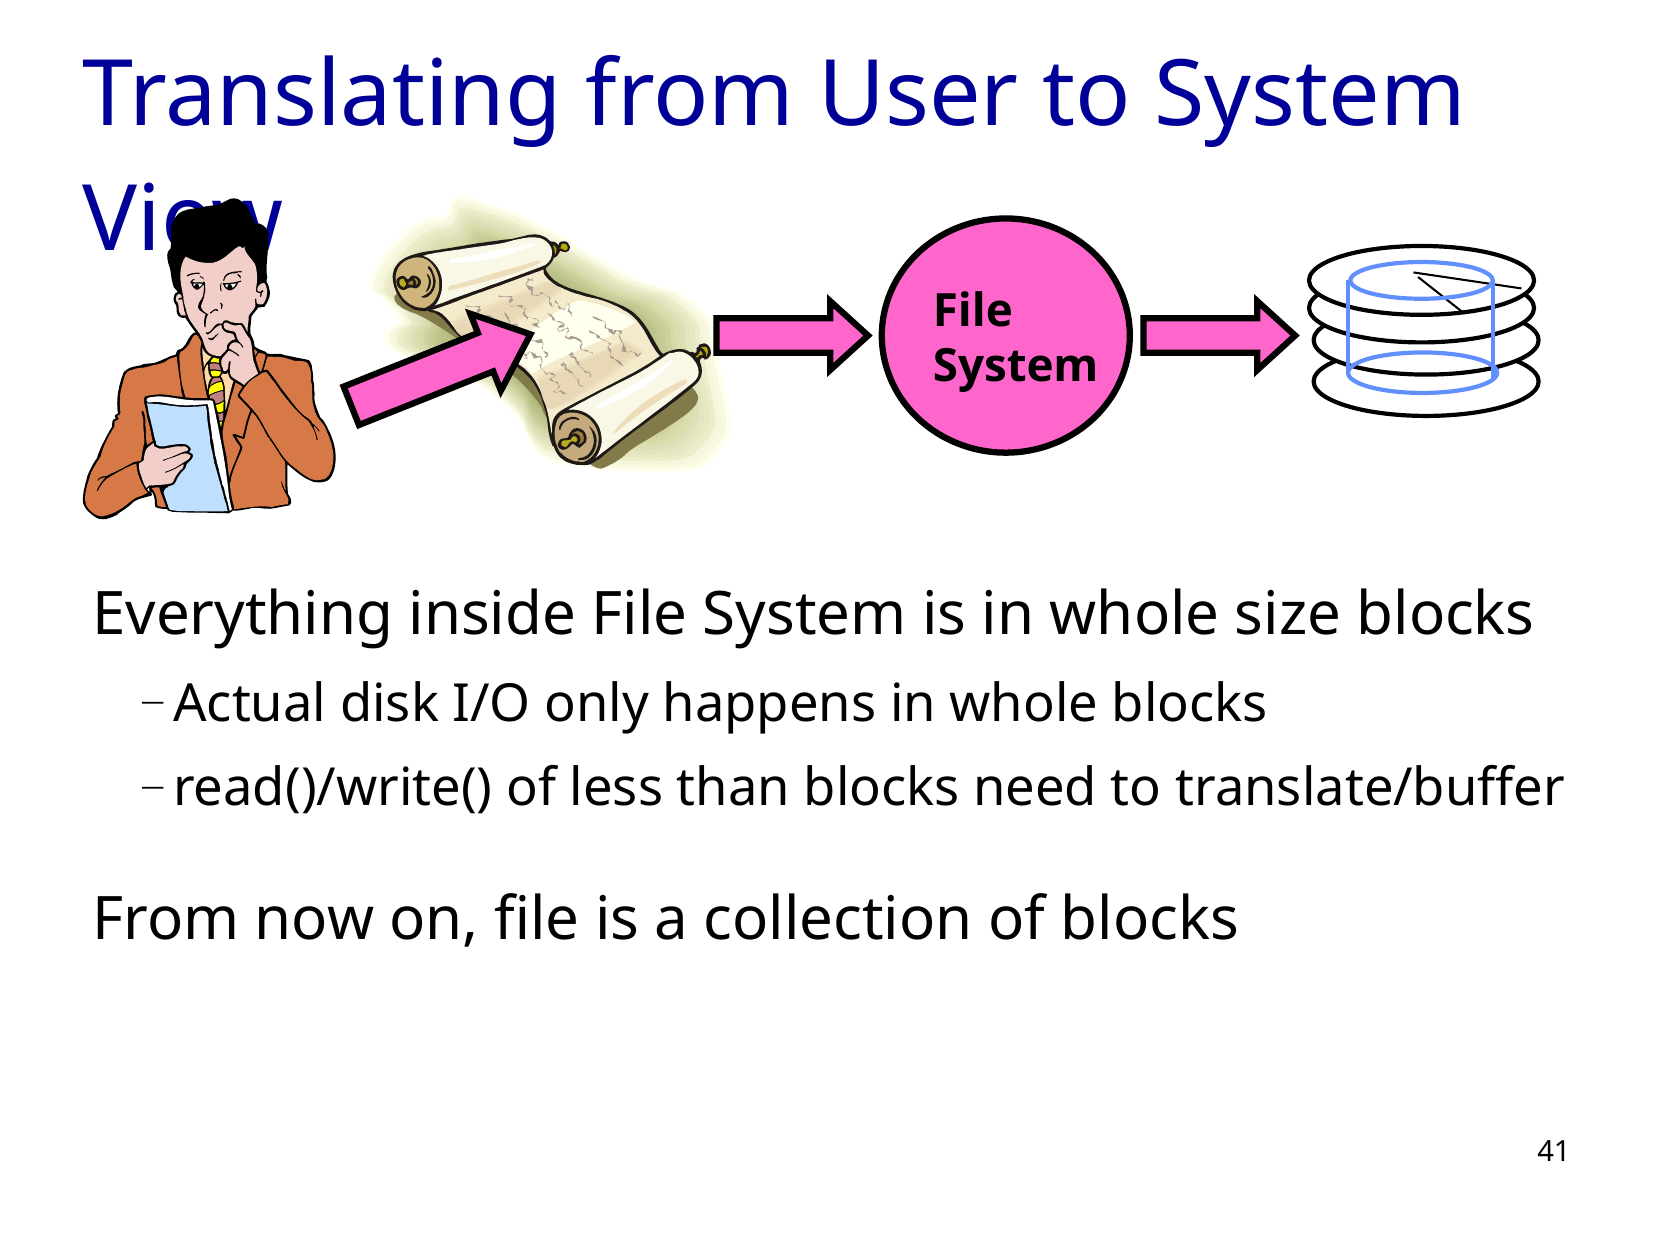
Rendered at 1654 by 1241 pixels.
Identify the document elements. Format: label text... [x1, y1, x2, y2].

title Translating from User to System View [82, 49, 1571, 257]
text_box File System [881, 218, 1130, 453]
text_box [716, 301, 869, 371]
picture [82, 174, 776, 522]
list Everything inside File System is in whole size blocks Actual disk I/O only happens in whole blocks read()/write() of less than blocks need to translate/buffer From now on, file is a collection of blocks [60, 570, 1571, 1096]
text_box [343, 313, 531, 426]
text_box [1143, 301, 1296, 371]
text_box [1309, 245, 1539, 416]
